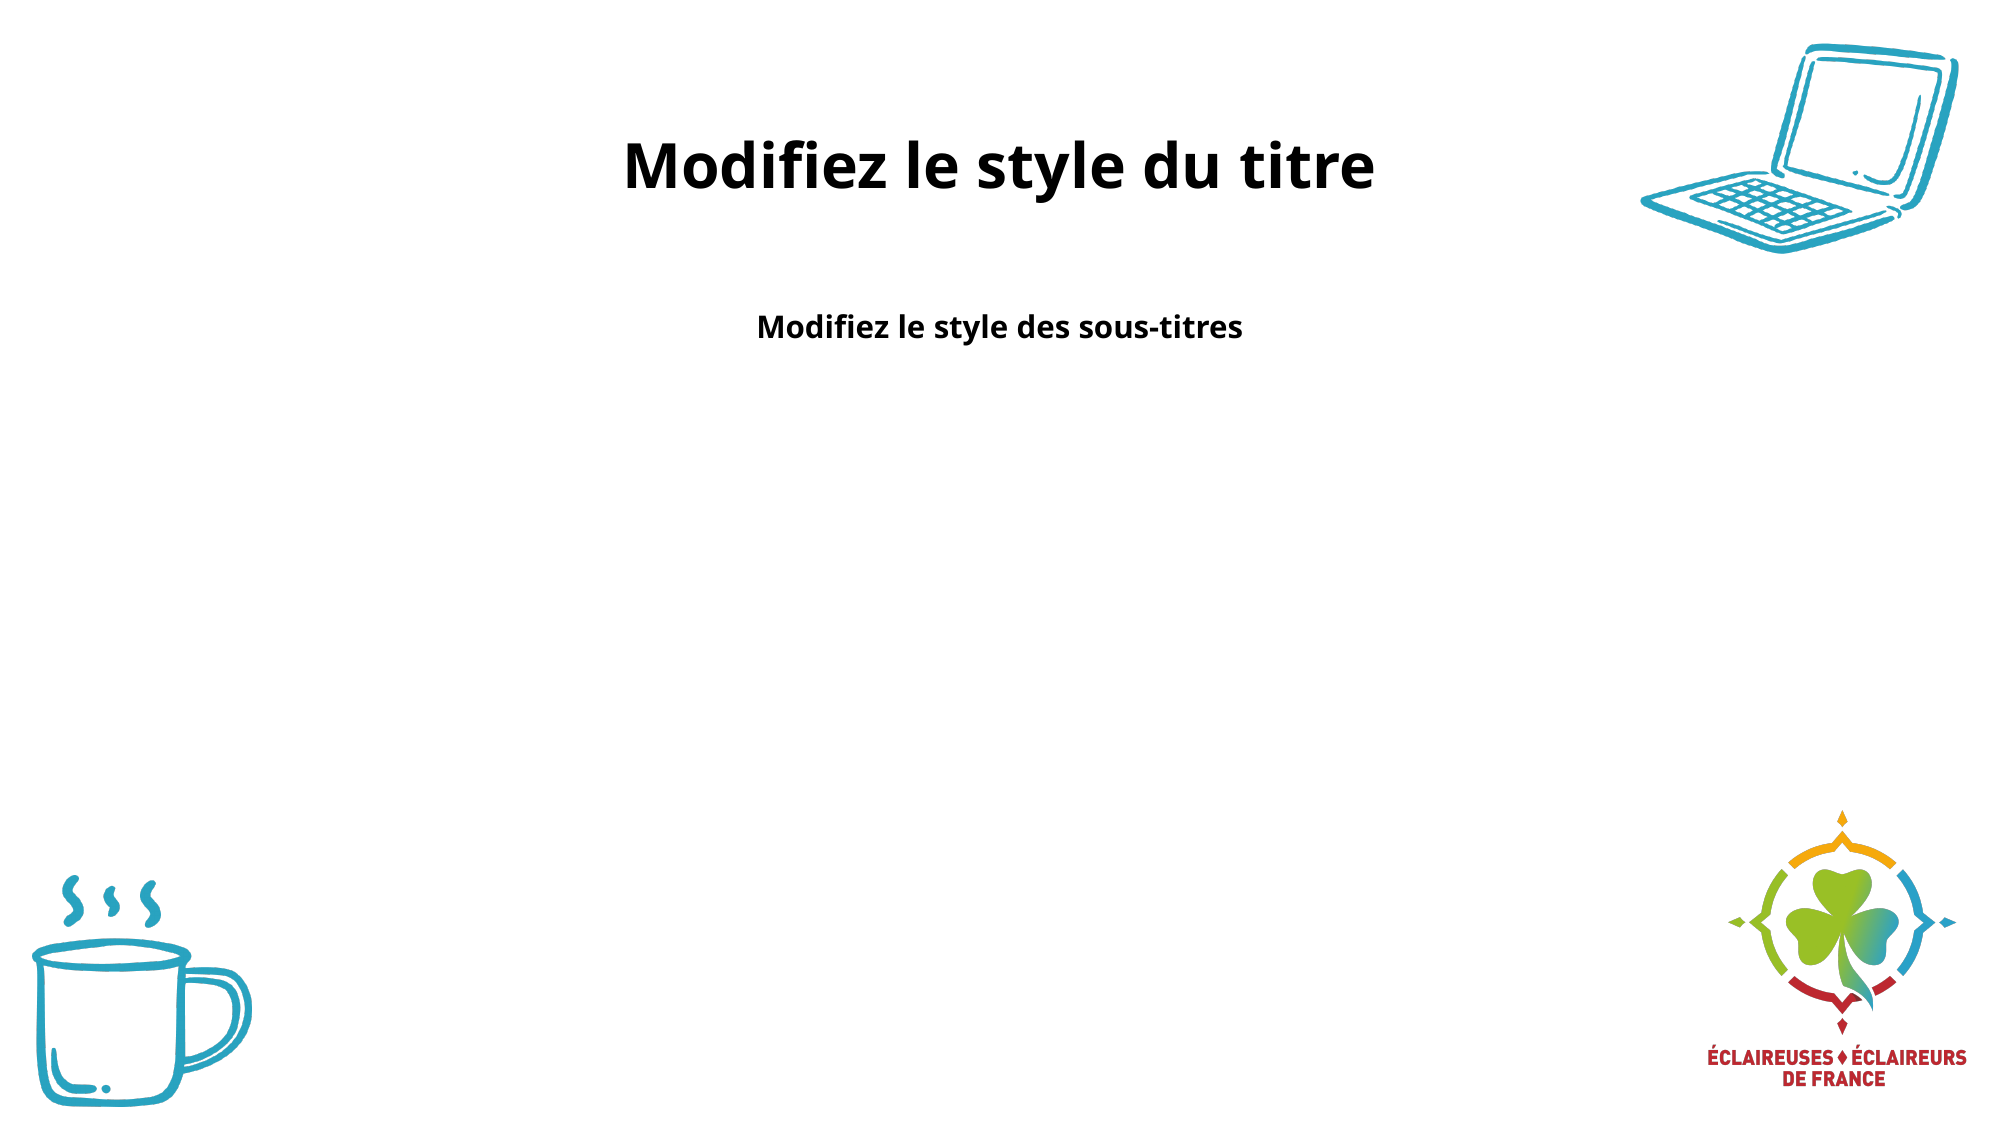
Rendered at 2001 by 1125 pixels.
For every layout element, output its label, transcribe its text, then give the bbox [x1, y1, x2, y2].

list Modifiez le style des sous-titres [137, 299, 1863, 1014]
picture [1629, 0, 1969, 319]
title Modifiez le style du titre [137, 59, 1629, 278]
picture [1707, 808, 1968, 1092]
picture [32, 875, 252, 1107]
